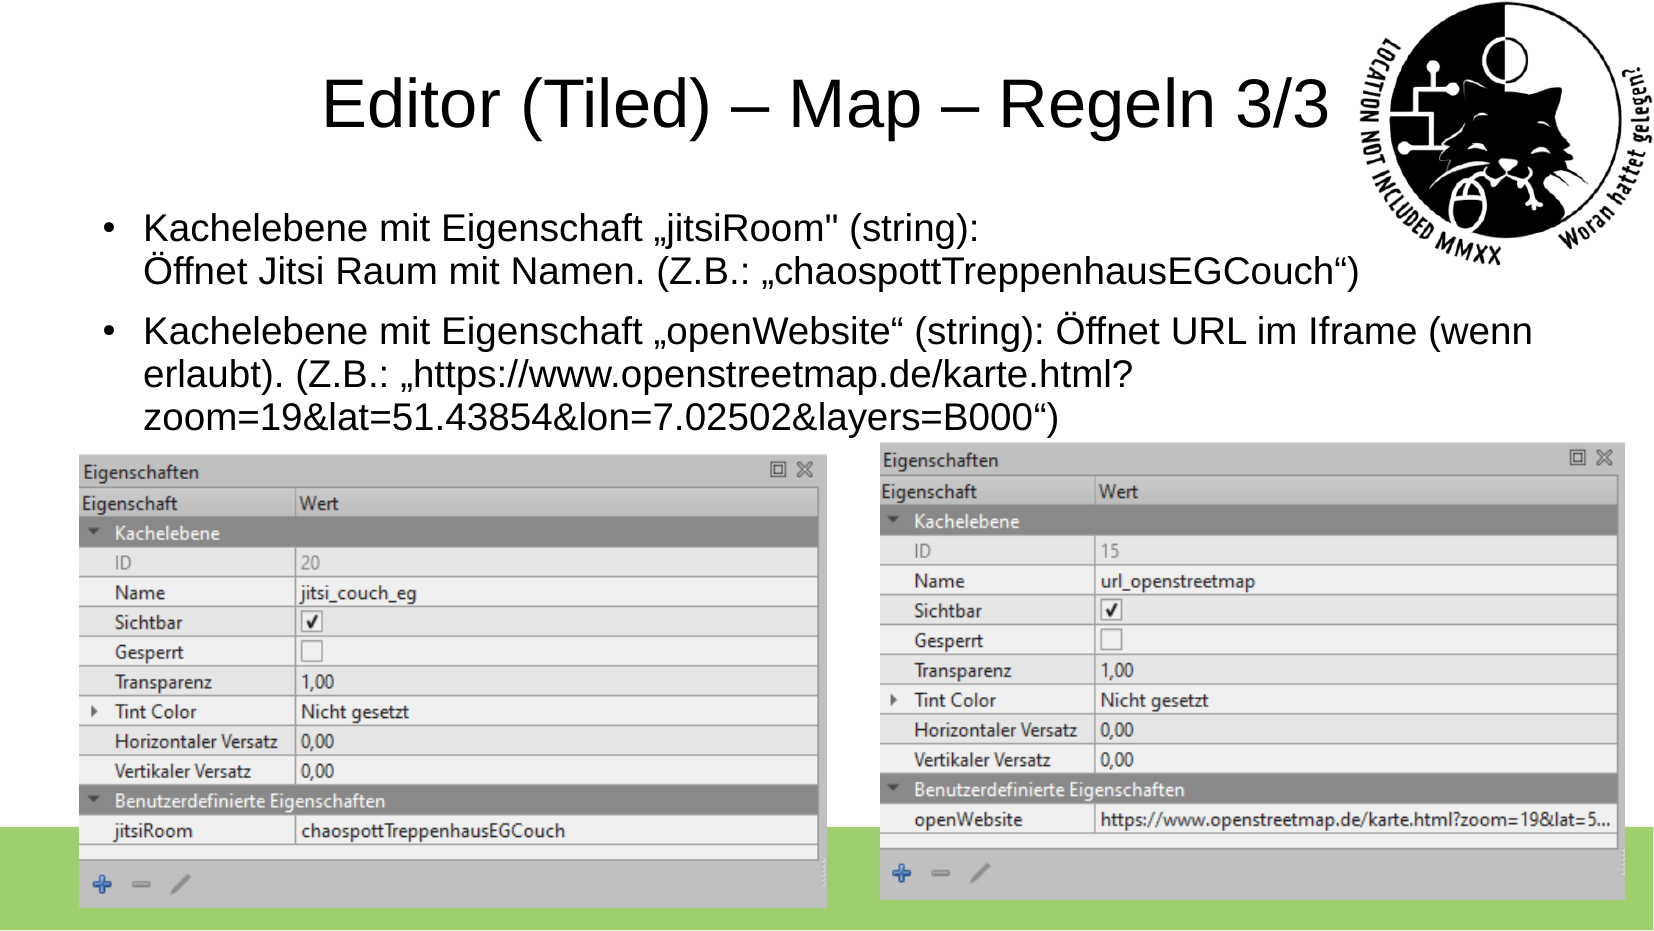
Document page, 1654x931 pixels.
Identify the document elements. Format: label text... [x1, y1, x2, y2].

title Editor (Tiled) – Map – Regeln 3/3 [88, 29, 1358, 178]
picture [79, 454, 827, 908]
picture [1358, 0, 1654, 266]
picture [880, 442, 1625, 900]
list Kachelebene mit Eigenschaft „jitsiRoom" (string): Öffnet Jitsi Raum mit Namen. (Z.B.: „chaospottTreppenhausEGCouch“) Kachelebene mit Eigenschaft „openWebsite“ (string): Öffnet URL im Iframe (wenn erlaubt). (Z.B.: „https://www.openstreetmap.de/karte.html?zoom=19&lat=51.43854&lon=7.02502&layers=B000“) [88, 206, 1565, 443]
